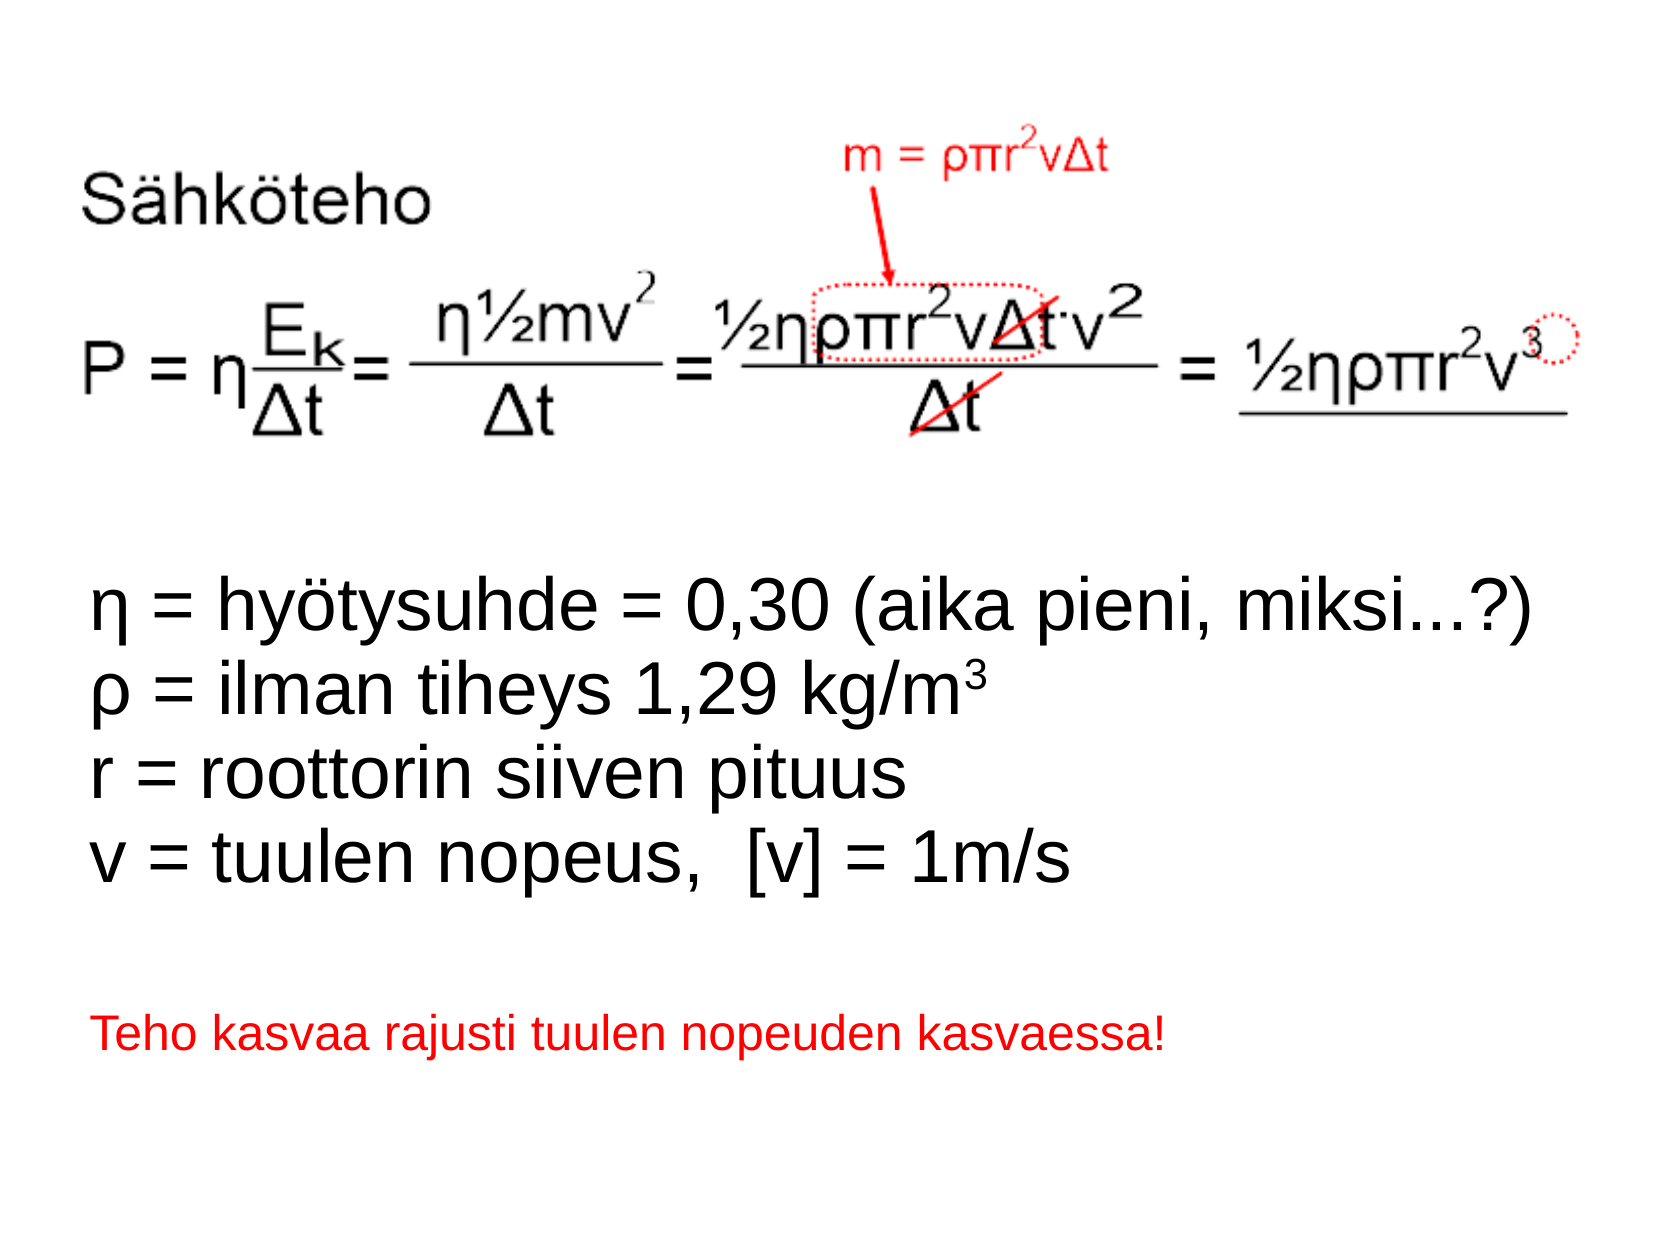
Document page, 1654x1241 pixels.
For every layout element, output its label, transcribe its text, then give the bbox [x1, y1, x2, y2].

text_box η = hyötysuhde = 0,30 (aika pieni, miksi...?) ρ = ilman tiheys 1,29 kg/m3 r = roottorin siiven pituus v = tuulen nopeus, [v] = 1m/s Teho kasvaa rajusti tuulen nopeuden kasvaessa! [74, 555, 1654, 1158]
picture [39, 28, 1635, 517]
